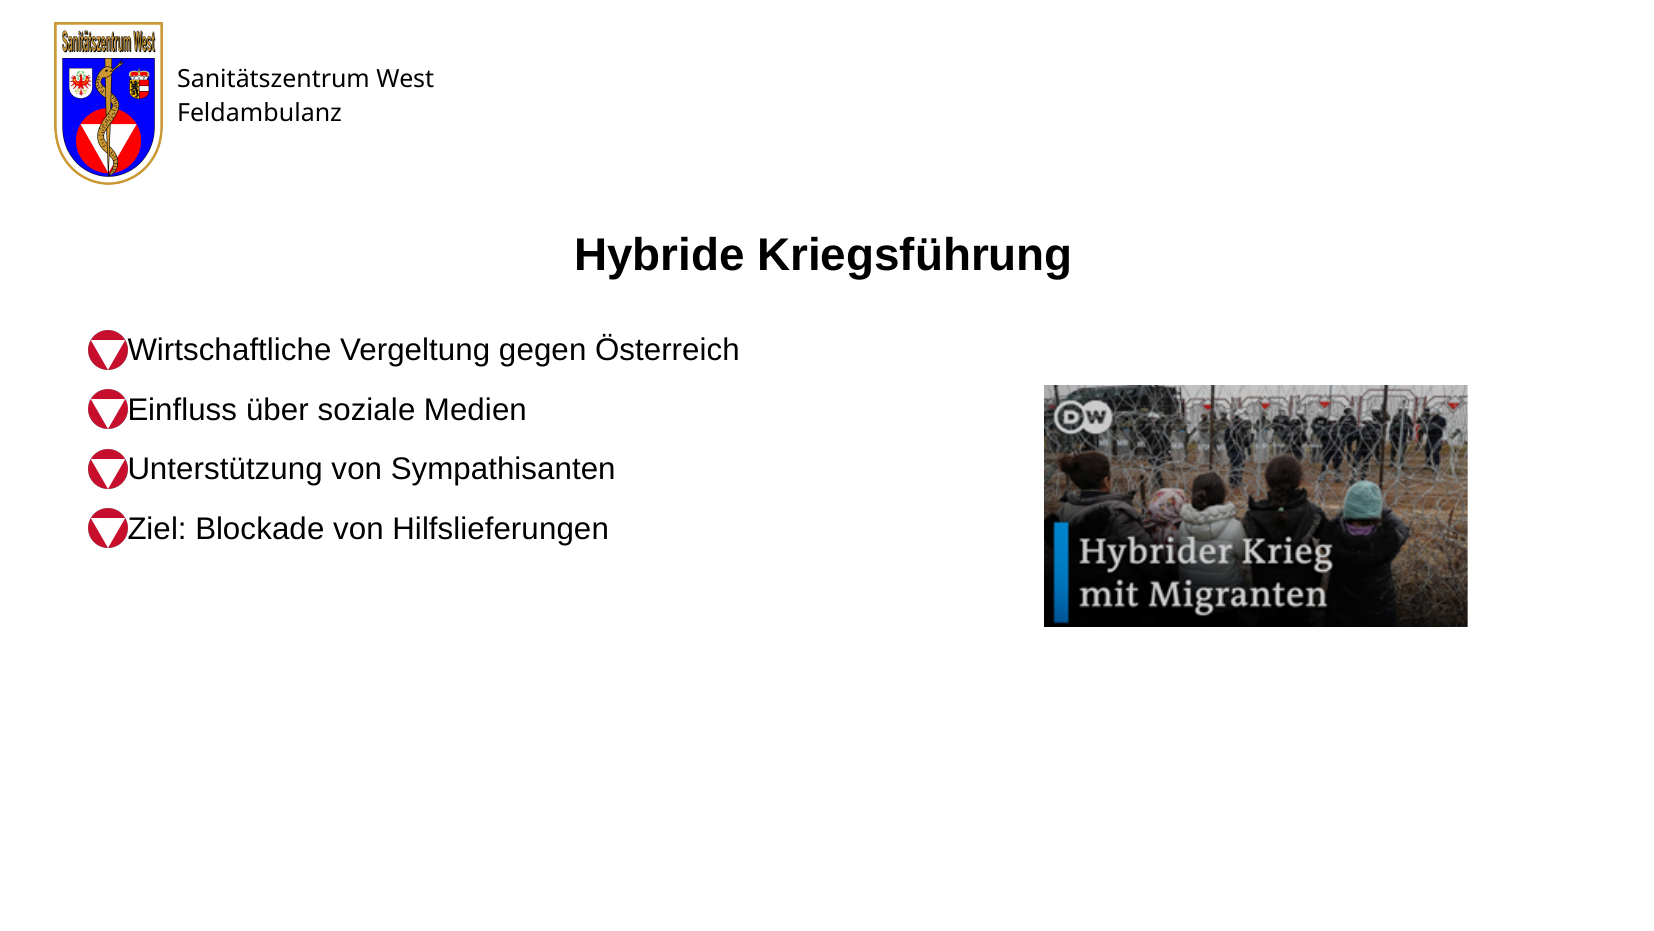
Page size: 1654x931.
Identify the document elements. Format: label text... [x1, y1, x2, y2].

title Hybride Kriegsführung [82, 177, 1571, 333]
picture [1042, 383, 1468, 627]
picture [54, 22, 163, 185]
list Wirtschaftliche Vergeltung gegen Österreich Einfluss über soziale Medien Unterstützung von Sympathisanten Ziel: Blockade von Hilfslieferungen [88, 332, 1577, 872]
